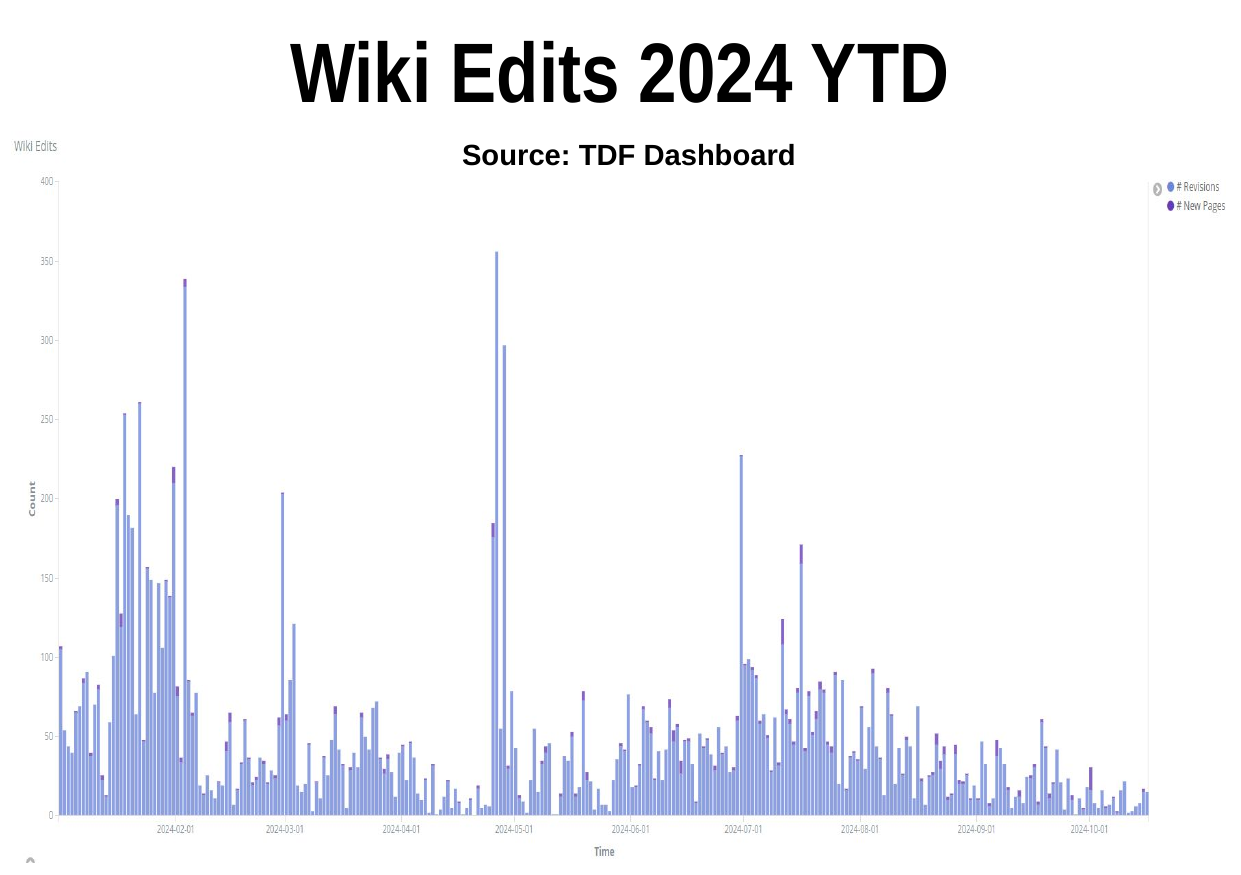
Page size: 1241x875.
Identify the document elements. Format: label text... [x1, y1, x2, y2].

title Wiki Edits 2024 YTD [11, 12, 1229, 132]
picture [11, 132, 1229, 863]
text_box Source: TDF Dashboard [447, 131, 812, 185]
